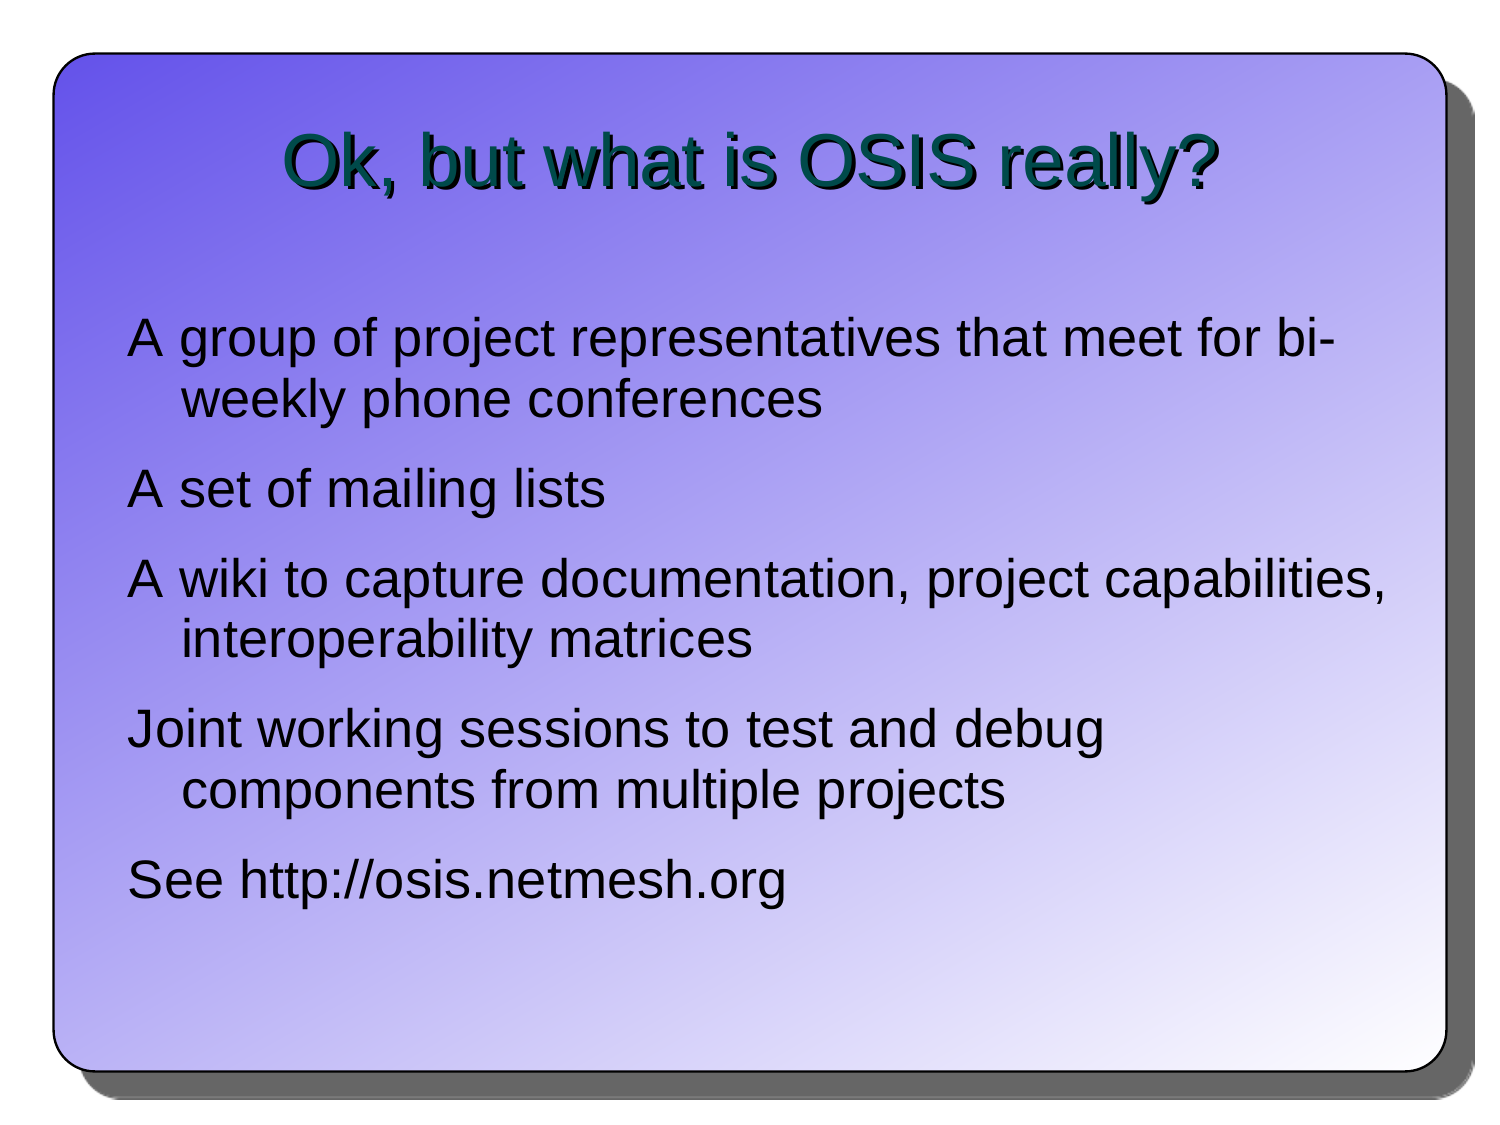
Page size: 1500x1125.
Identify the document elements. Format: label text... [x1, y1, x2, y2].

title Ok, but what is OSIS really? [110, 80, 1392, 241]
list A group of project representatives that meet for bi-weekly phone conferences A set of mailing lists A wiki to capture documentation, project capabilities, interoperability matrices Joint working sessions to test and debug components from multiple projects See http://osis.netmesh.org [110, 307, 1392, 1022]
